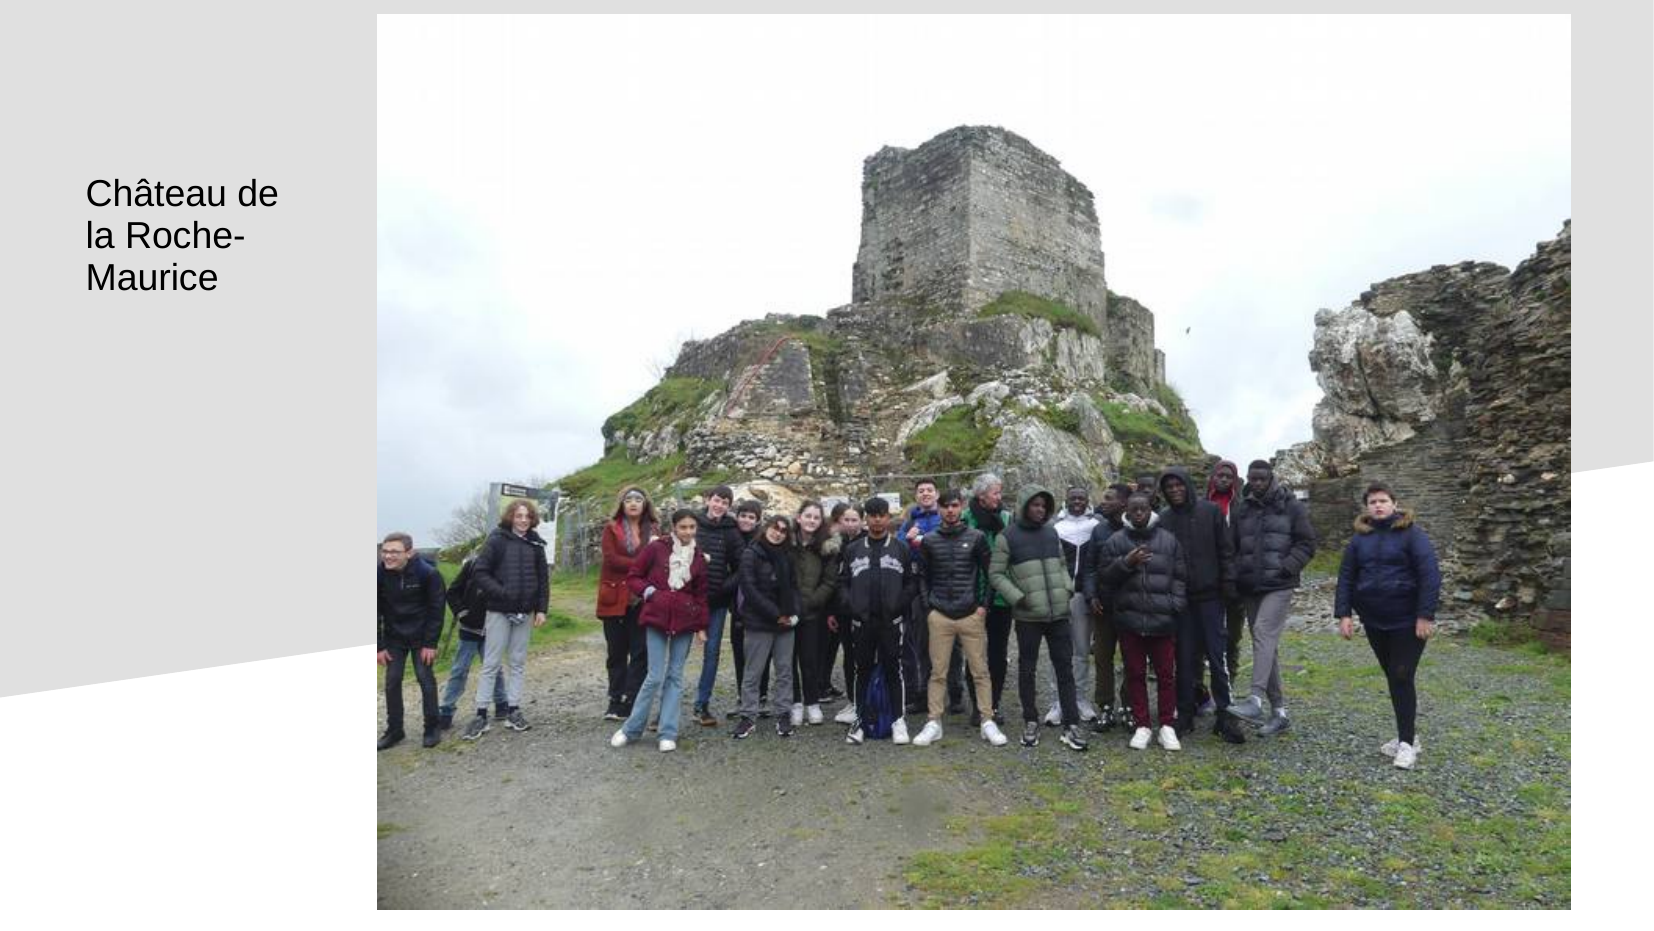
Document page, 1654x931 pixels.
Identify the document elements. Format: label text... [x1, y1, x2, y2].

picture [377, 14, 1571, 910]
text_box Château de la Roche-Maurice [70, 165, 296, 307]
